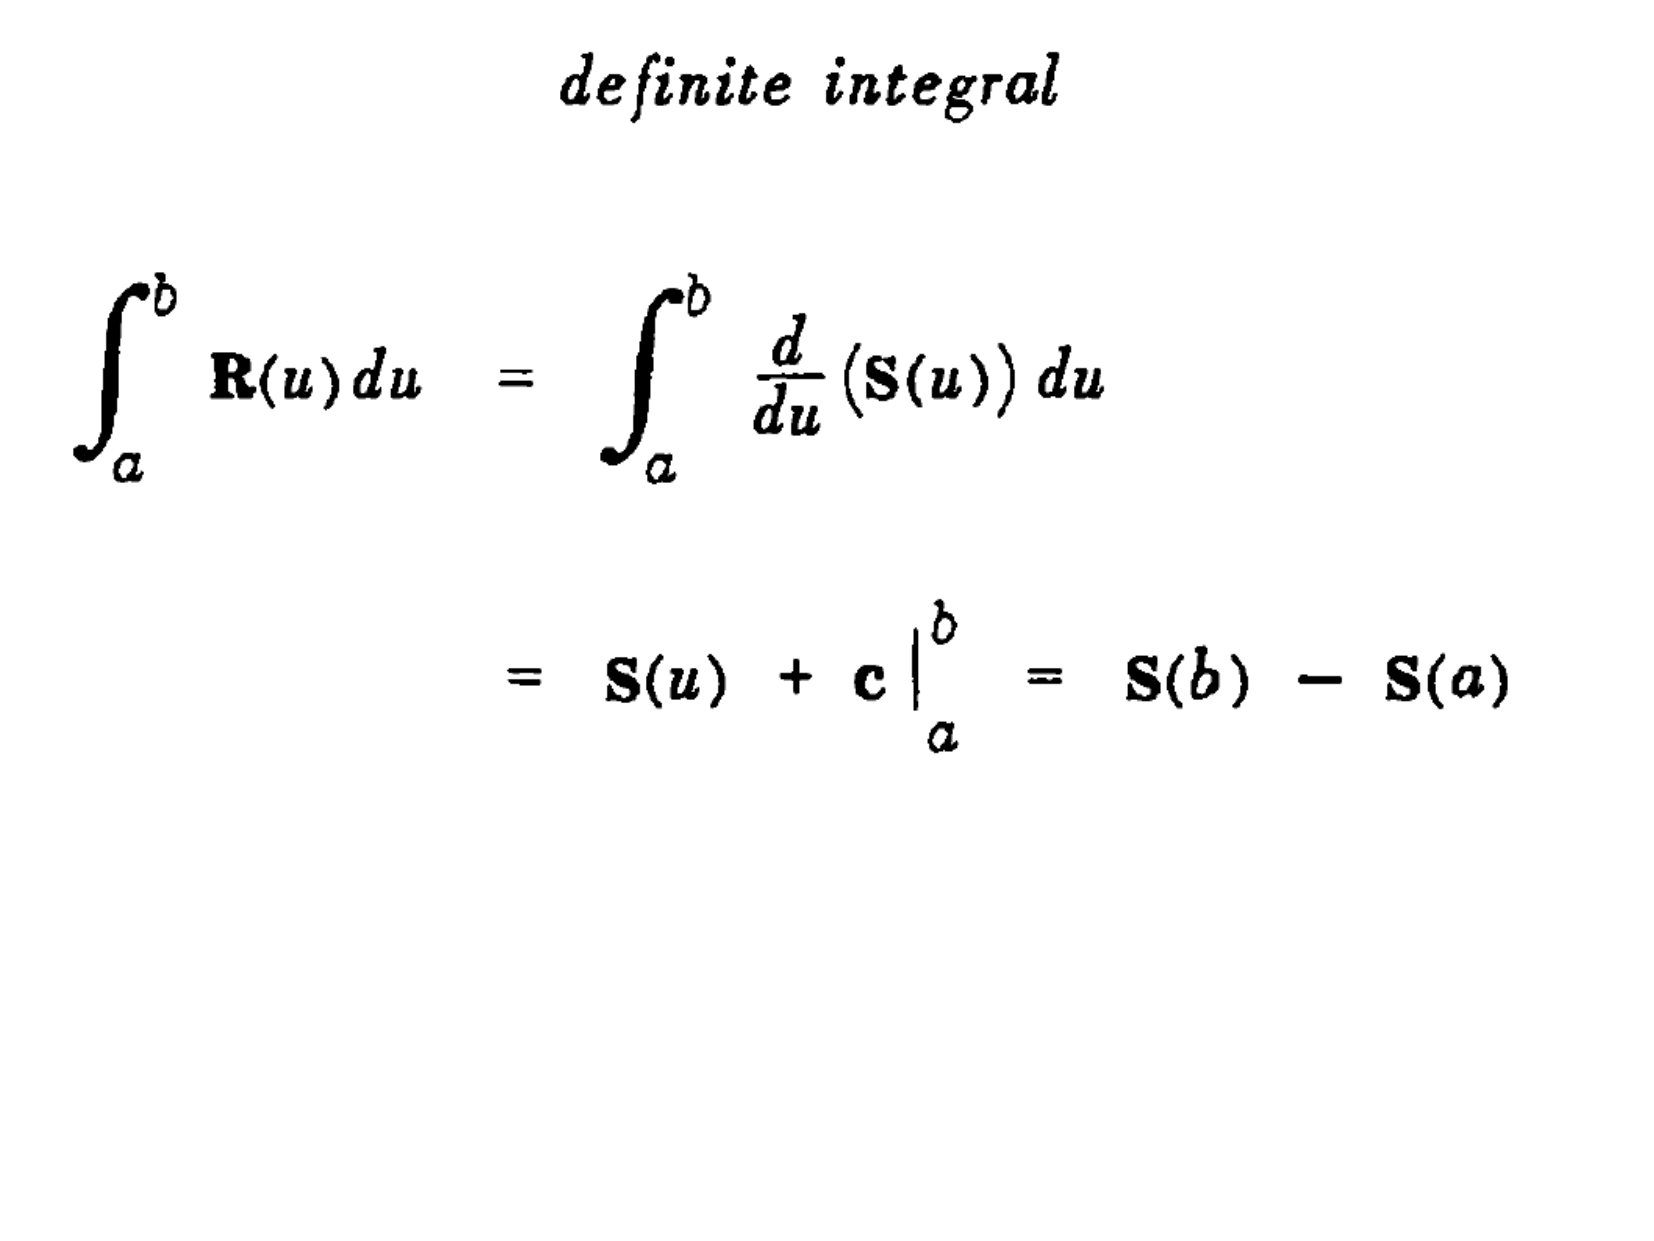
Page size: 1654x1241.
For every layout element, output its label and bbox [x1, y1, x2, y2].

picture [559, 35, 1075, 128]
picture [498, 568, 1536, 780]
picture [47, 246, 1148, 508]
